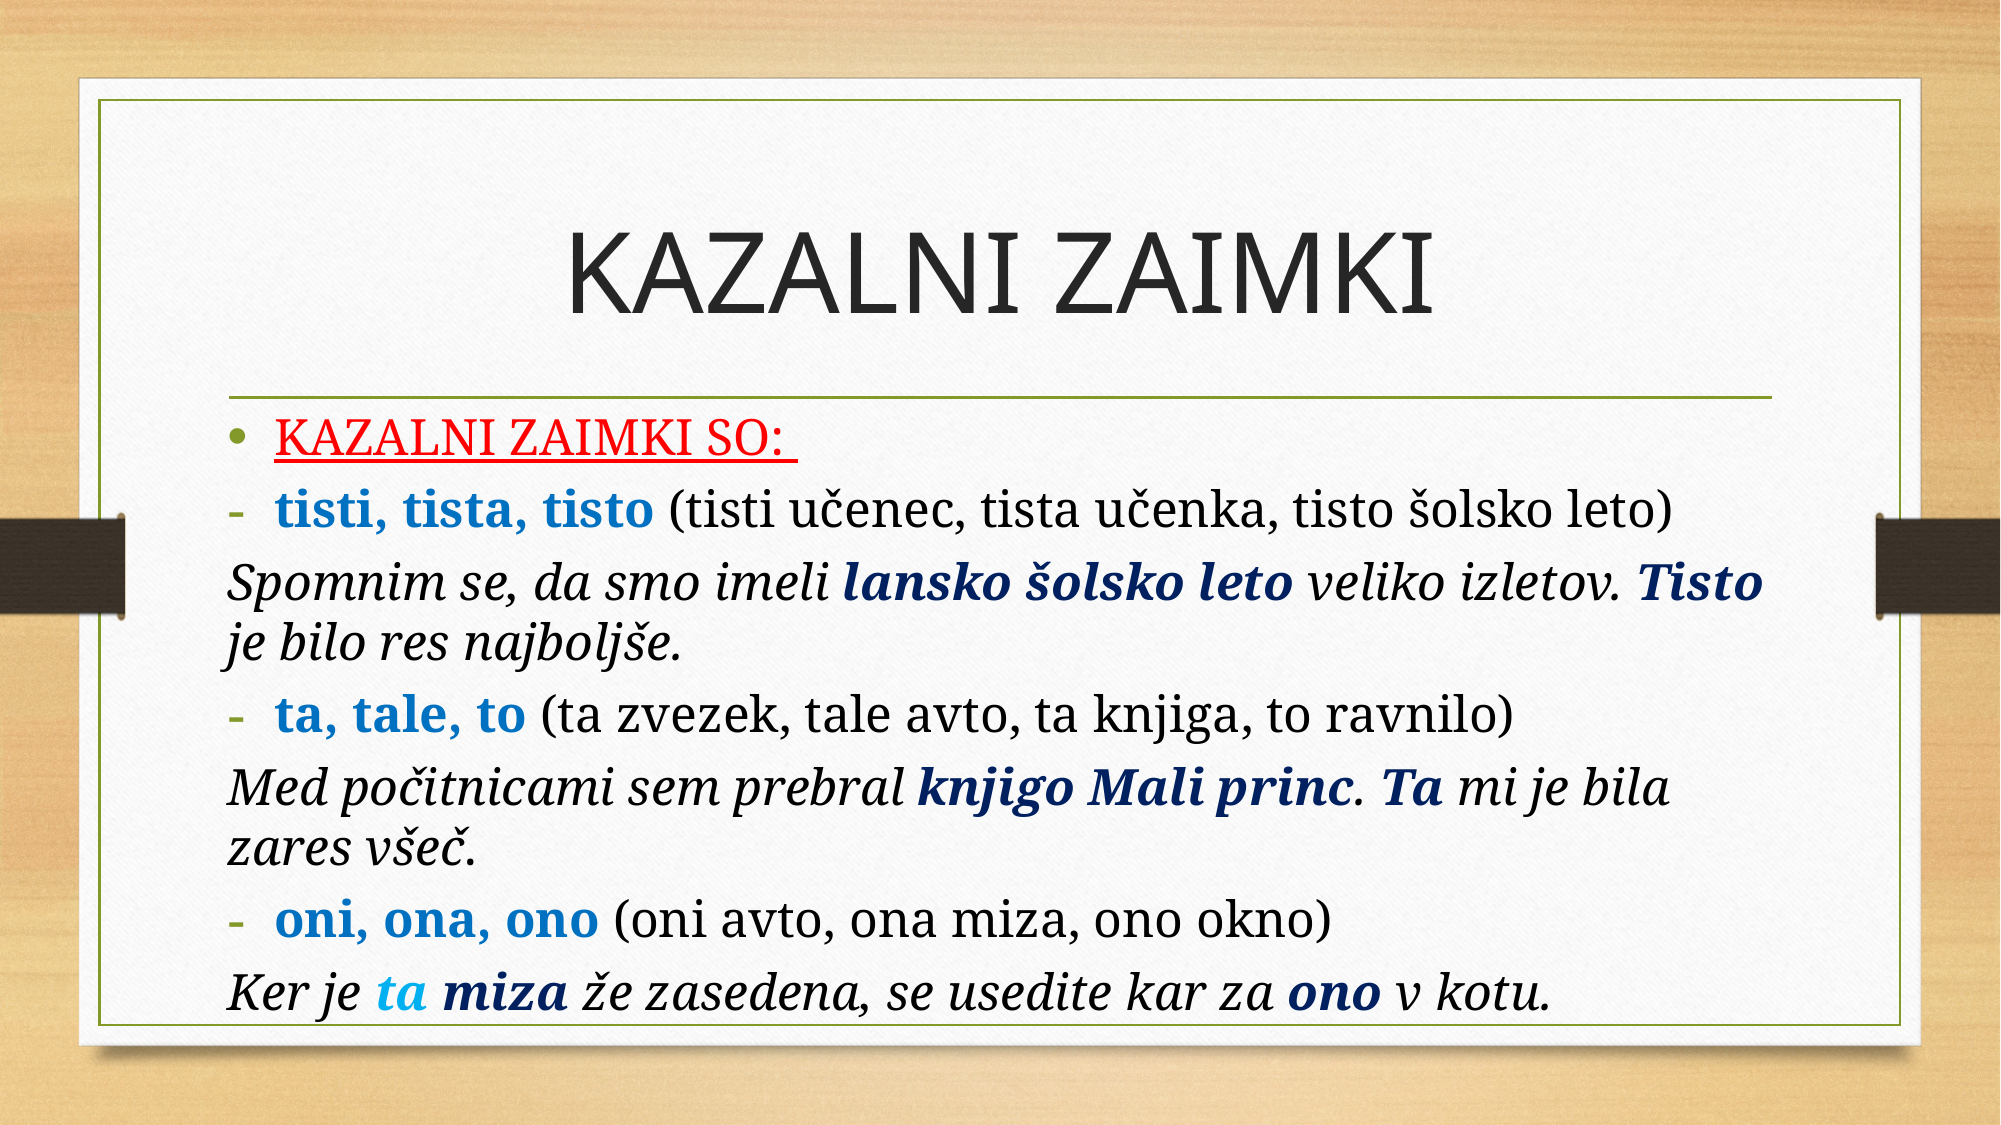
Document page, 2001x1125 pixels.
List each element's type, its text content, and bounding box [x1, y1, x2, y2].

title KAZALNI ZAIMKI [212, 161, 1788, 376]
list KAZALNI ZAIMKI SO: tisti, tista, tisto (tisti učenec, tista učenka, tisto šolsko leto) Spomnim se, da smo imeli lansko šolsko leto veliko izletov. Tisto je bilo res najboljše. ta, tale, to (ta zvezek, tale avto, ta knjiga, to ravnilo) Med počitnicami sem prebral knjigo Mali princ. Ta mi je bila zares všeč. oni, ona, ono (oni avto, ona miza, ono okno) Ker je ta miza že zasedena, se usedite kar za ono v kotu. [212, 397, 1788, 1053]
